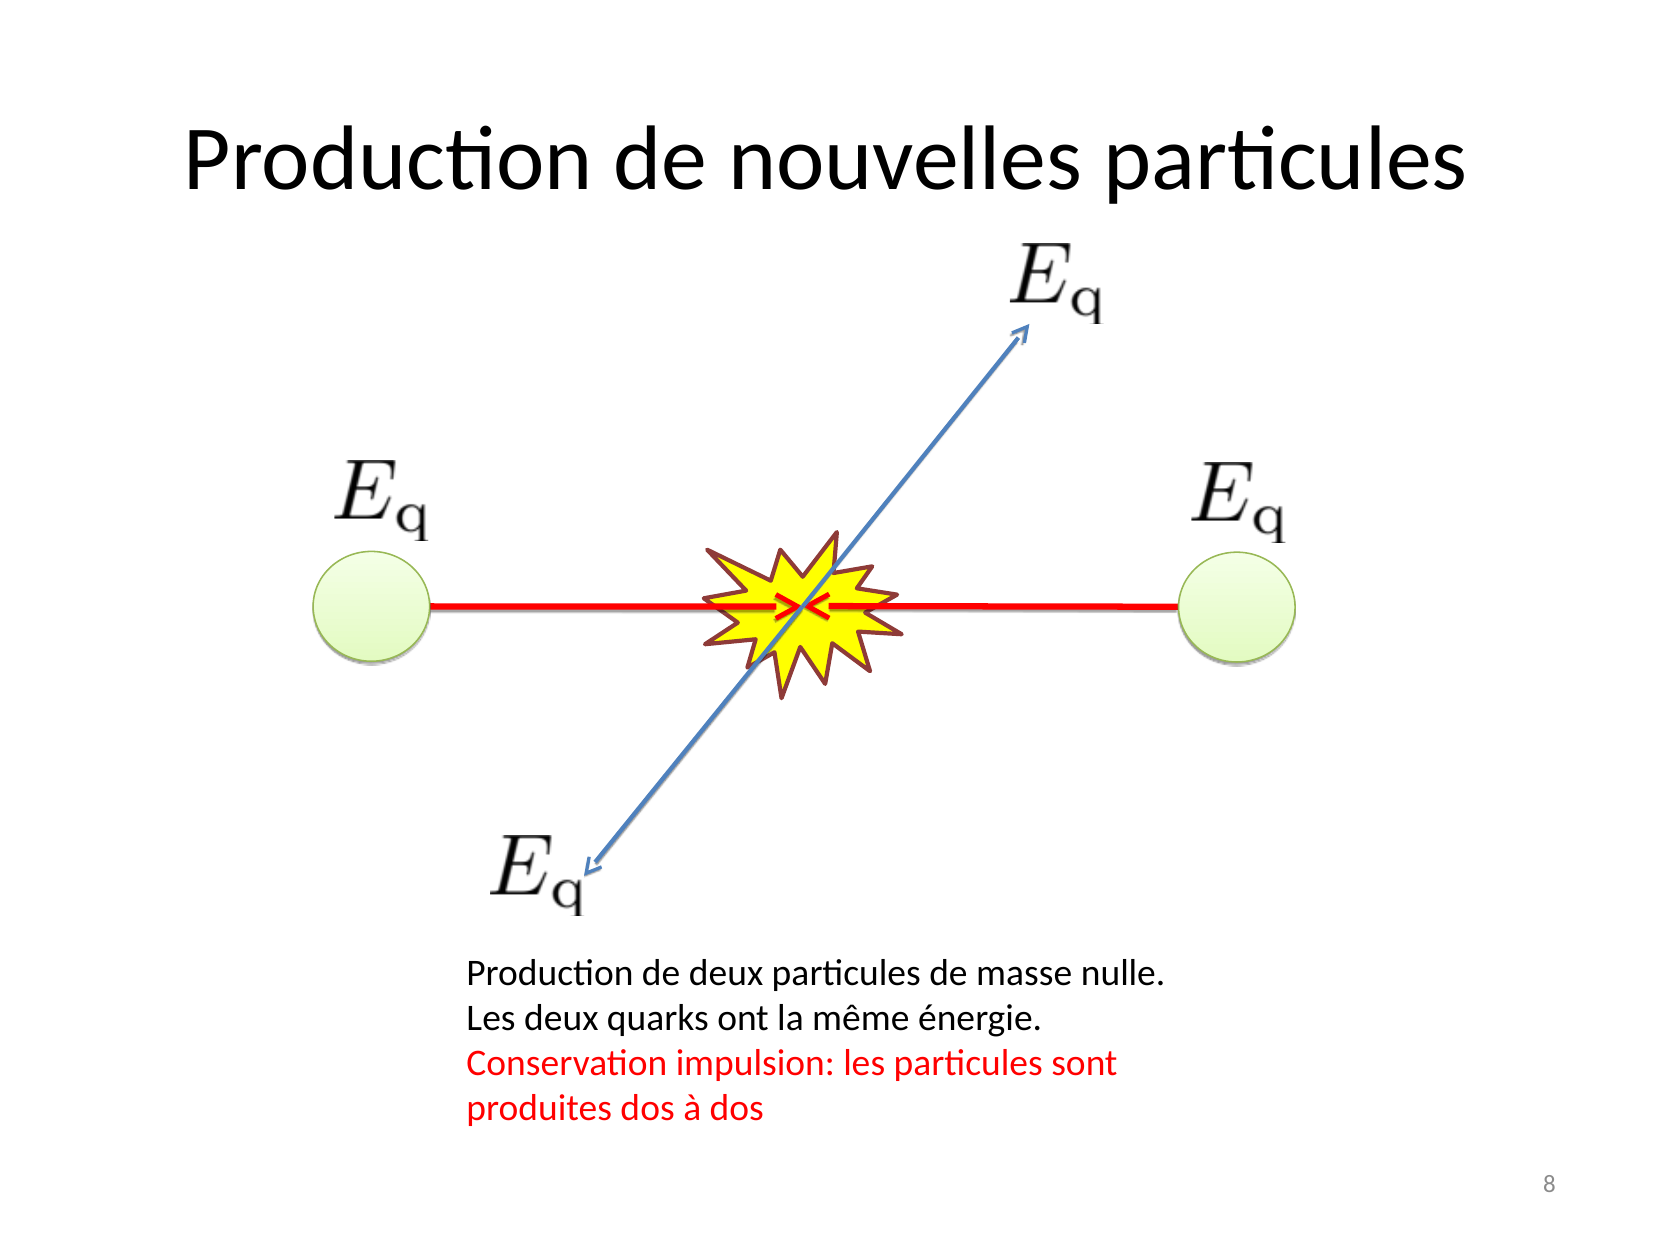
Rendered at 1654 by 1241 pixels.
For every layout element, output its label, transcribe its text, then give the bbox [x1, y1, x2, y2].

title Production de nouvelles particules [82, 49, 1571, 257]
slide_number <numéro> [1185, 1149, 1571, 1216]
text_box [1178, 552, 1296, 663]
picture [334, 460, 429, 541]
picture [490, 835, 585, 916]
text_box [313, 551, 430, 662]
picture [1191, 462, 1286, 543]
text_box [765, 566, 902, 699]
text_box [703, 532, 837, 668]
picture [1009, 243, 1104, 324]
text_box Production de deux particules de masse nulle. Les deux quarks ont la même énergie. Conservation impulsion: les particules sont produites dos à dos [451, 940, 1286, 1136]
